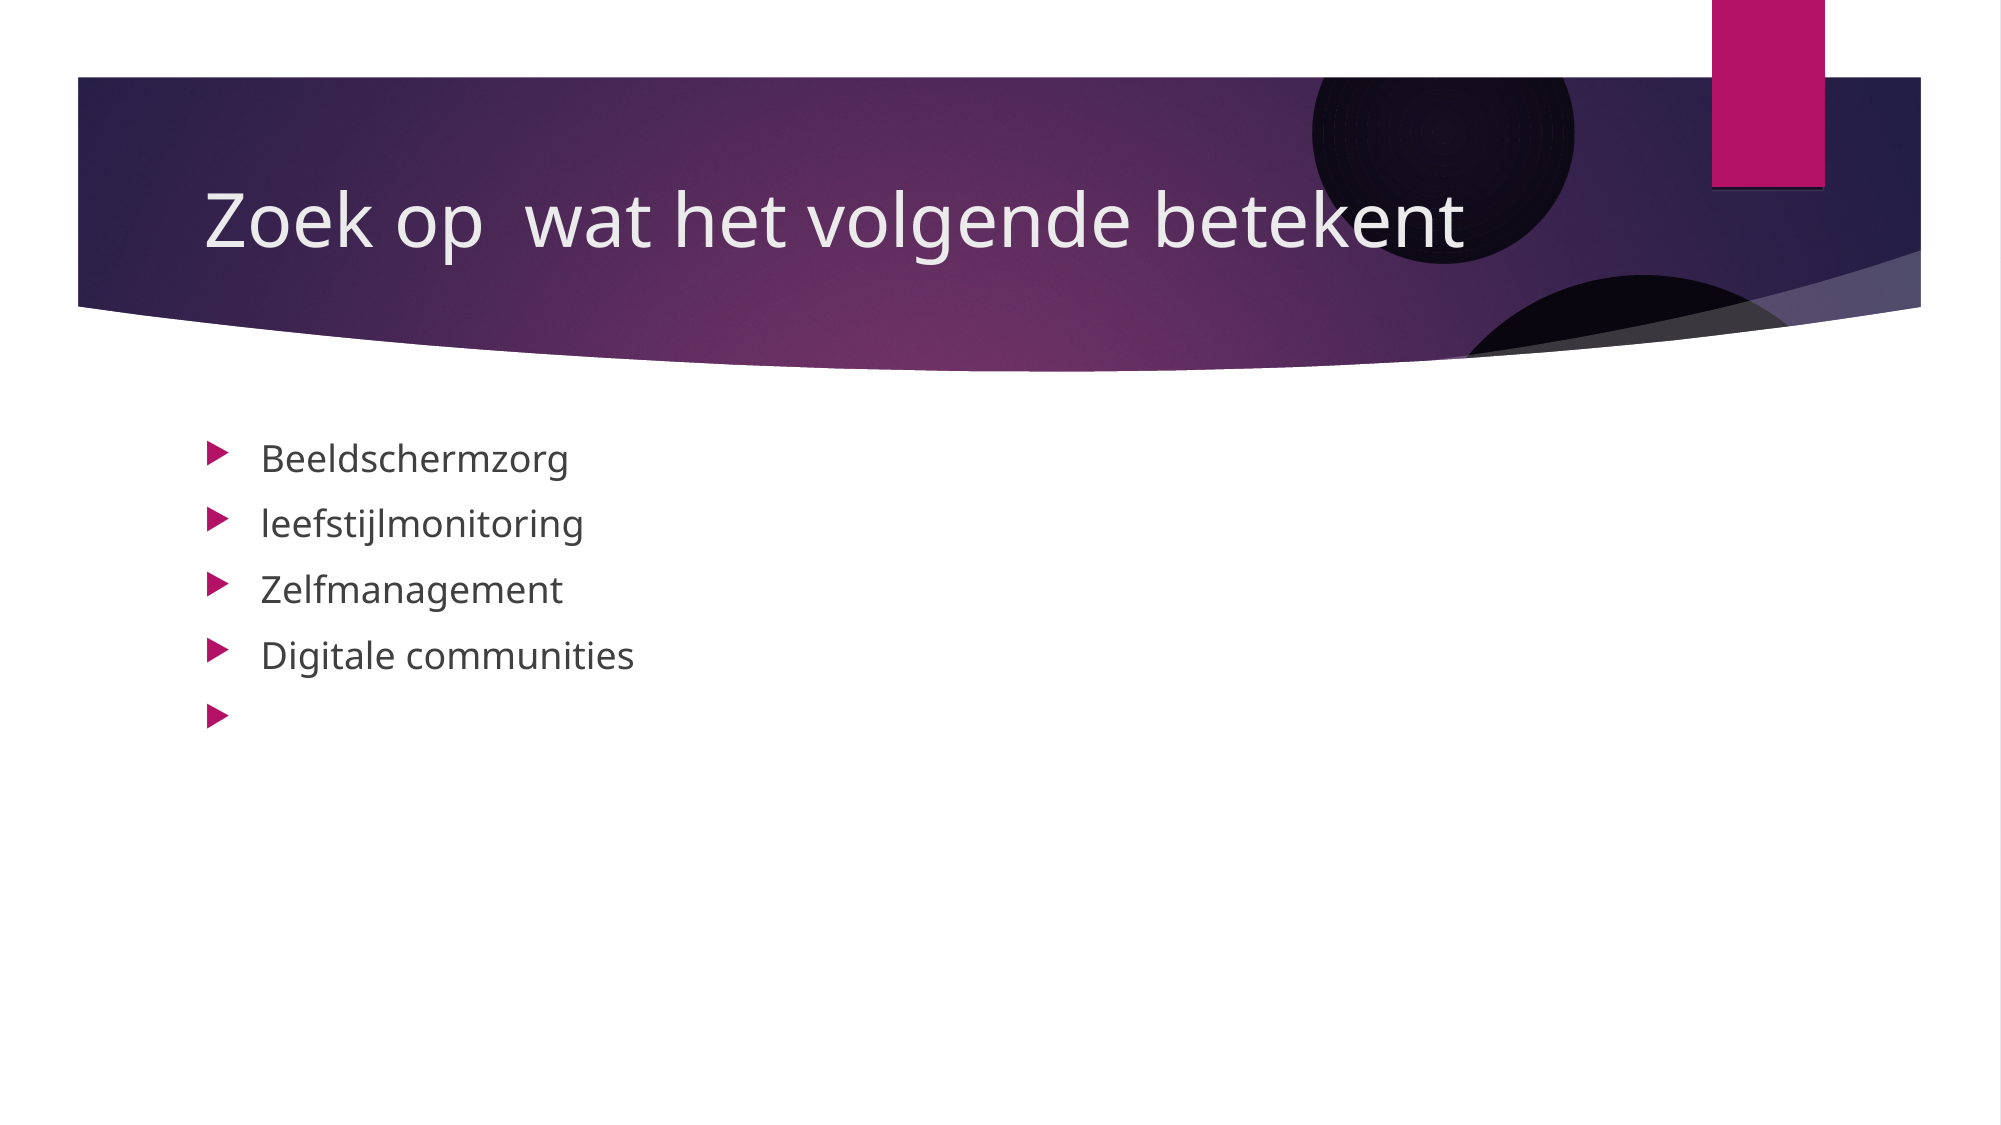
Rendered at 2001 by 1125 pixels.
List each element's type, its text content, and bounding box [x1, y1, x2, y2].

list Beeldschermzorg leefstijlmonitoring Zelfmanagement Digitale communities [189, 427, 1638, 988]
title Zoek op wat het volgende betekent [189, 159, 1627, 276]
